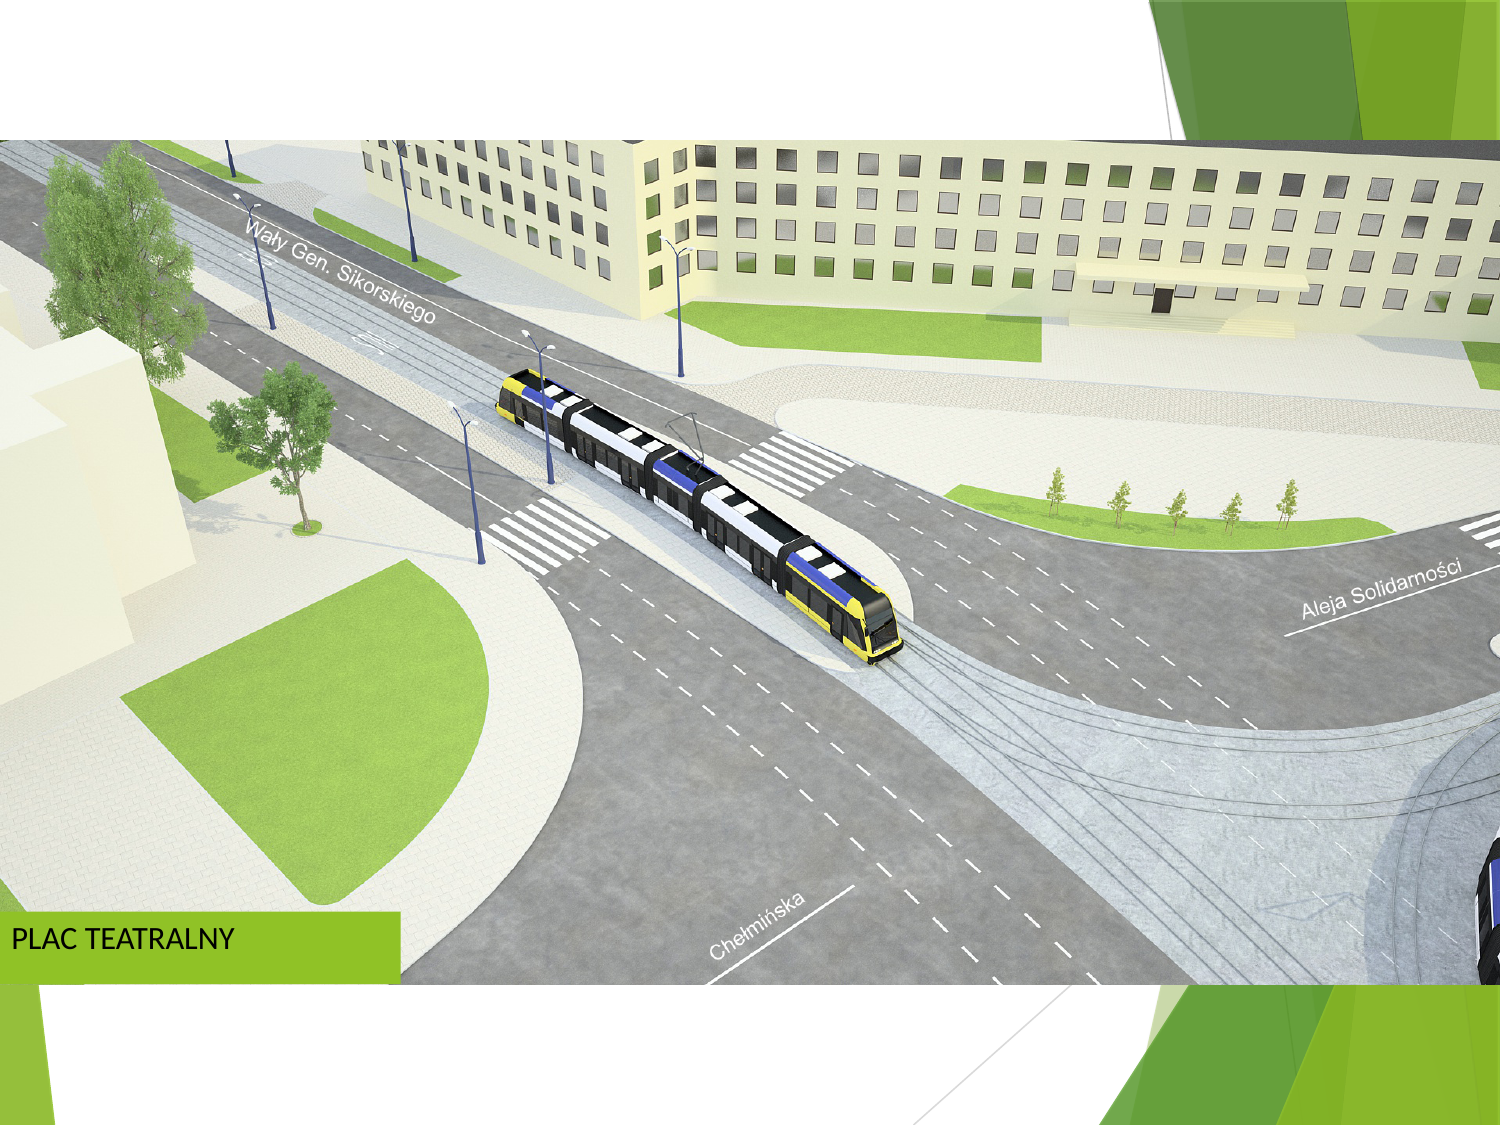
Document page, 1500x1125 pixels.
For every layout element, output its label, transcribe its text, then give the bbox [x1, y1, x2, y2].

picture [0, 140, 1500, 985]
text_box PLAC TEATRALNY [0, 911, 401, 985]
